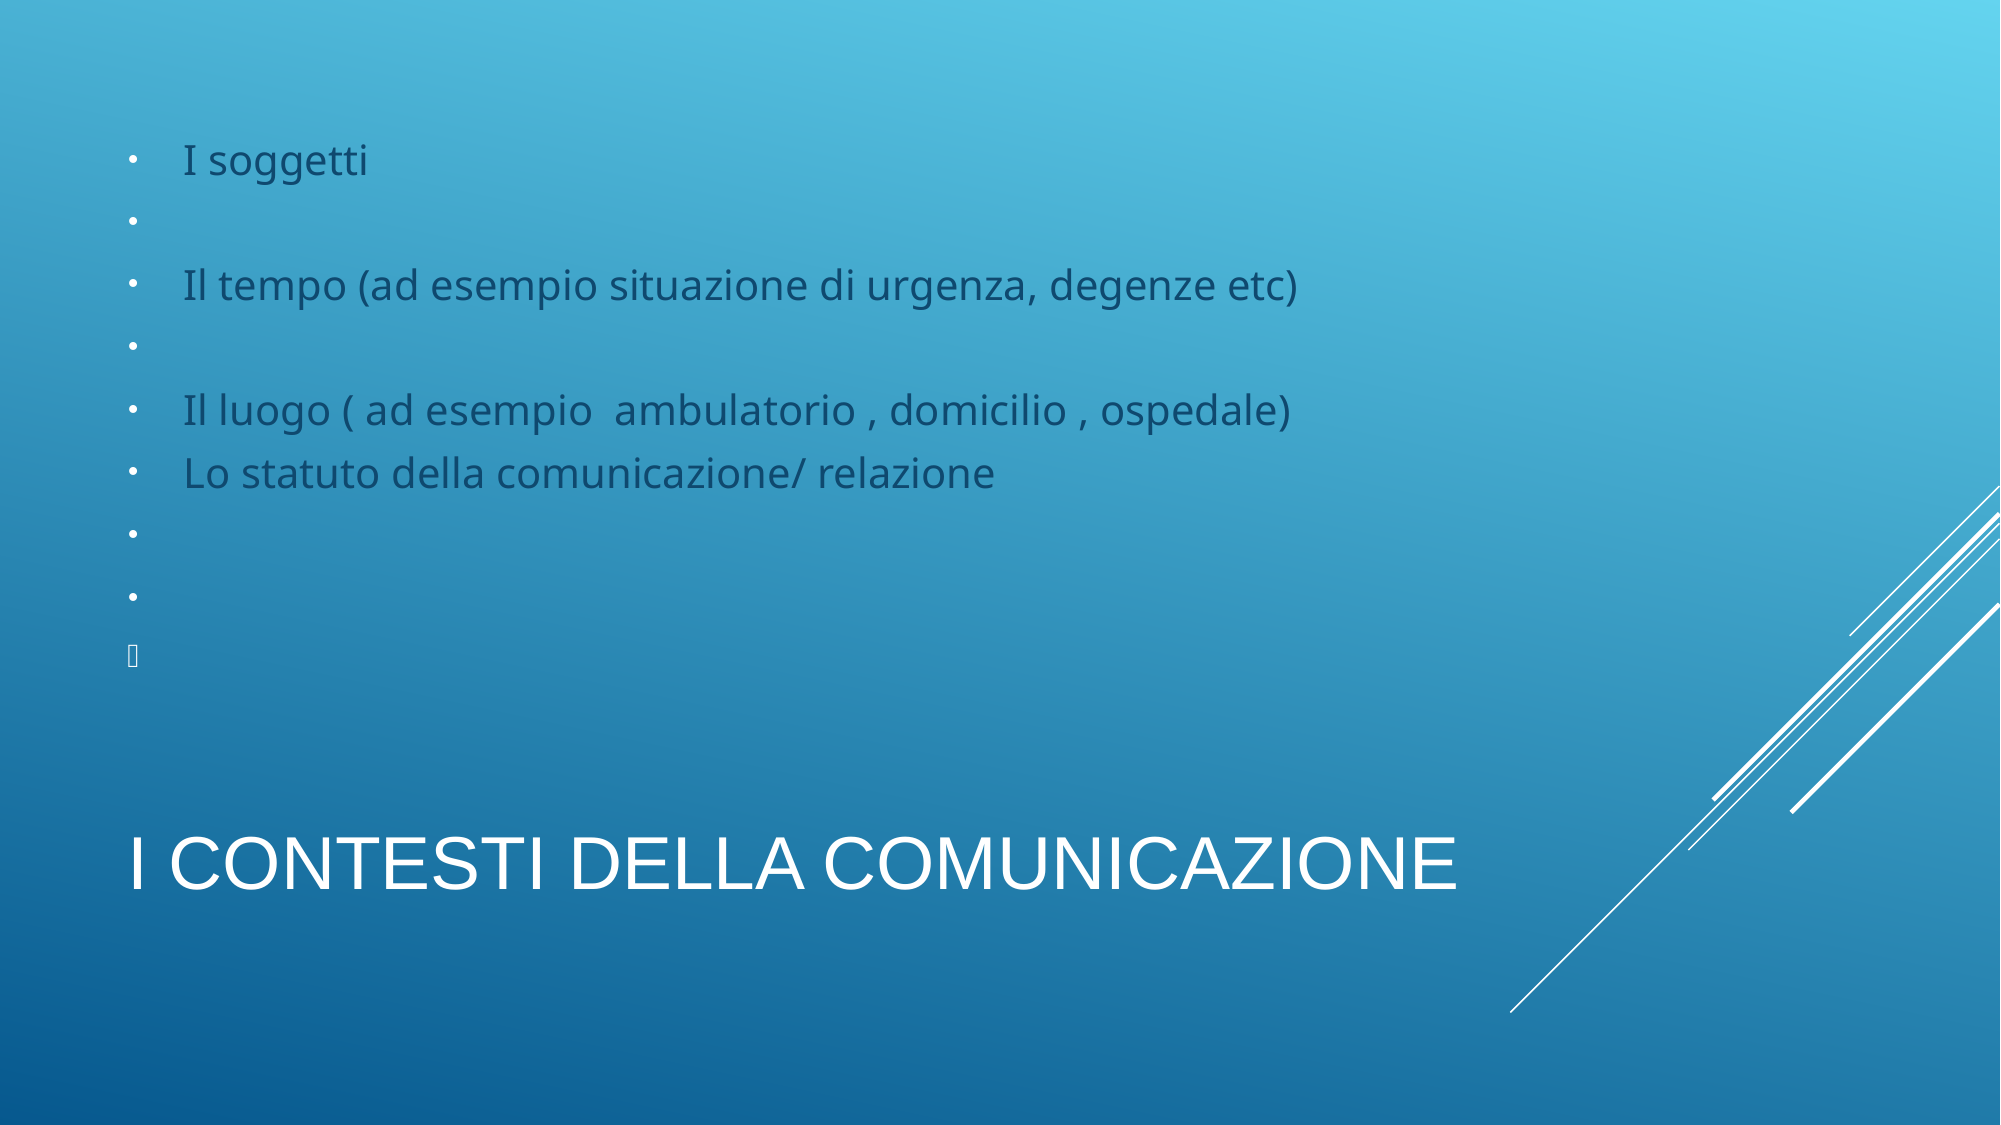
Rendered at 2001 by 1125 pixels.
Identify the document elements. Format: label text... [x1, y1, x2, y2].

title I contesti della comunicazione [112, 736, 1513, 984]
list I soggetti Il tempo (ad esempio situazione di urgenza, degenze etc) Il luogo ( ad esempio ambulatorio , domicilio , ospedale) Lo statuto della comunicazione/ relazione [112, 112, 1513, 706]
